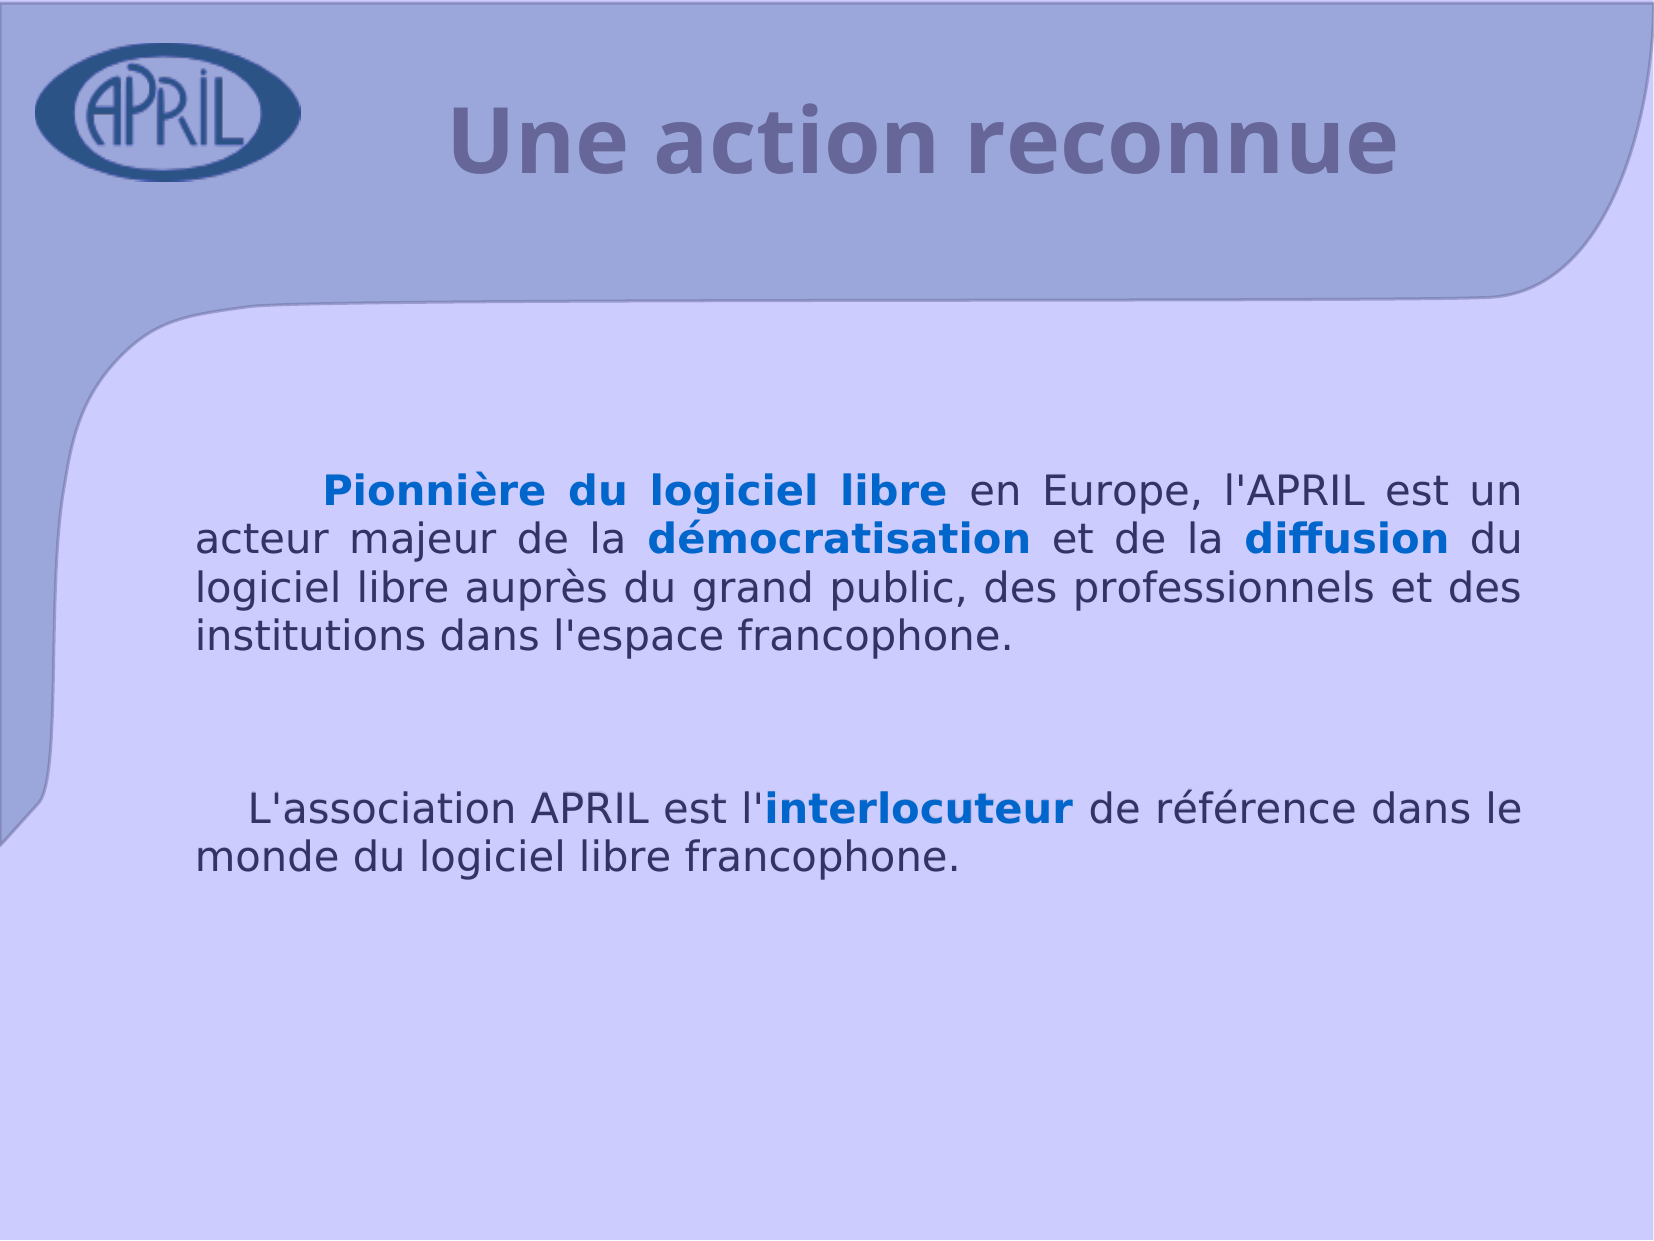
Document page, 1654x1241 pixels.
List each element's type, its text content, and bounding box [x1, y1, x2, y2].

list Pionnière du logiciel libre en Europe, l'APRIL est un acteur majeur de la démocratisation et de la diffusion du logiciel libre auprès du grand public, des professionnels et des institutions dans l'espace francophone. L'association APRIL est l'interlocuteur de référence dans le monde du logiciel libre francophone. [118, 466, 1523, 1044]
title Une action reconnue [313, 34, 1534, 242]
picture [35, 43, 301, 182]
